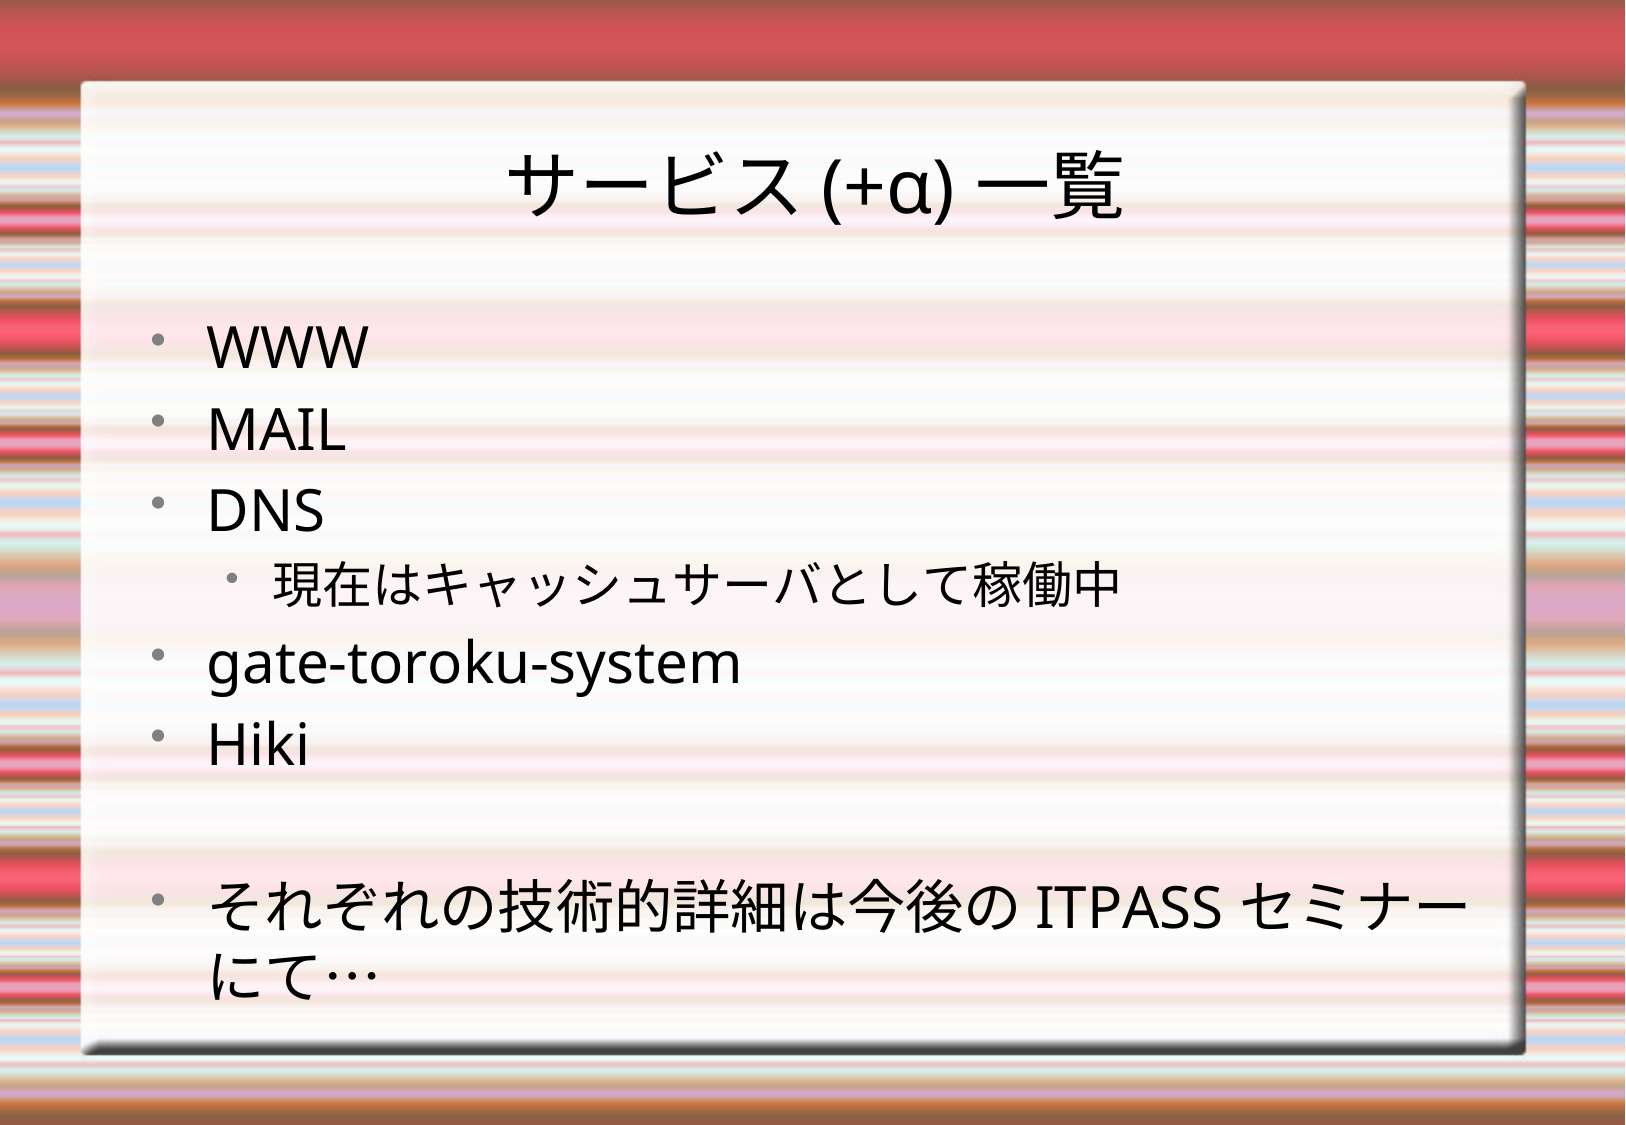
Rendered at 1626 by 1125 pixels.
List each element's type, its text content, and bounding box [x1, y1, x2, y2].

list WWW MAIL DNS 現在はキャッシュサーバとして稼働中 gate-toroku-system Hiki それぞれの技術的詳細は今後の ITPASS セミナーにて… [135, 302, 1494, 1041]
picture [0, 0, 1625, 1125]
title サービス (+α) 一覧 [135, 90, 1494, 278]
